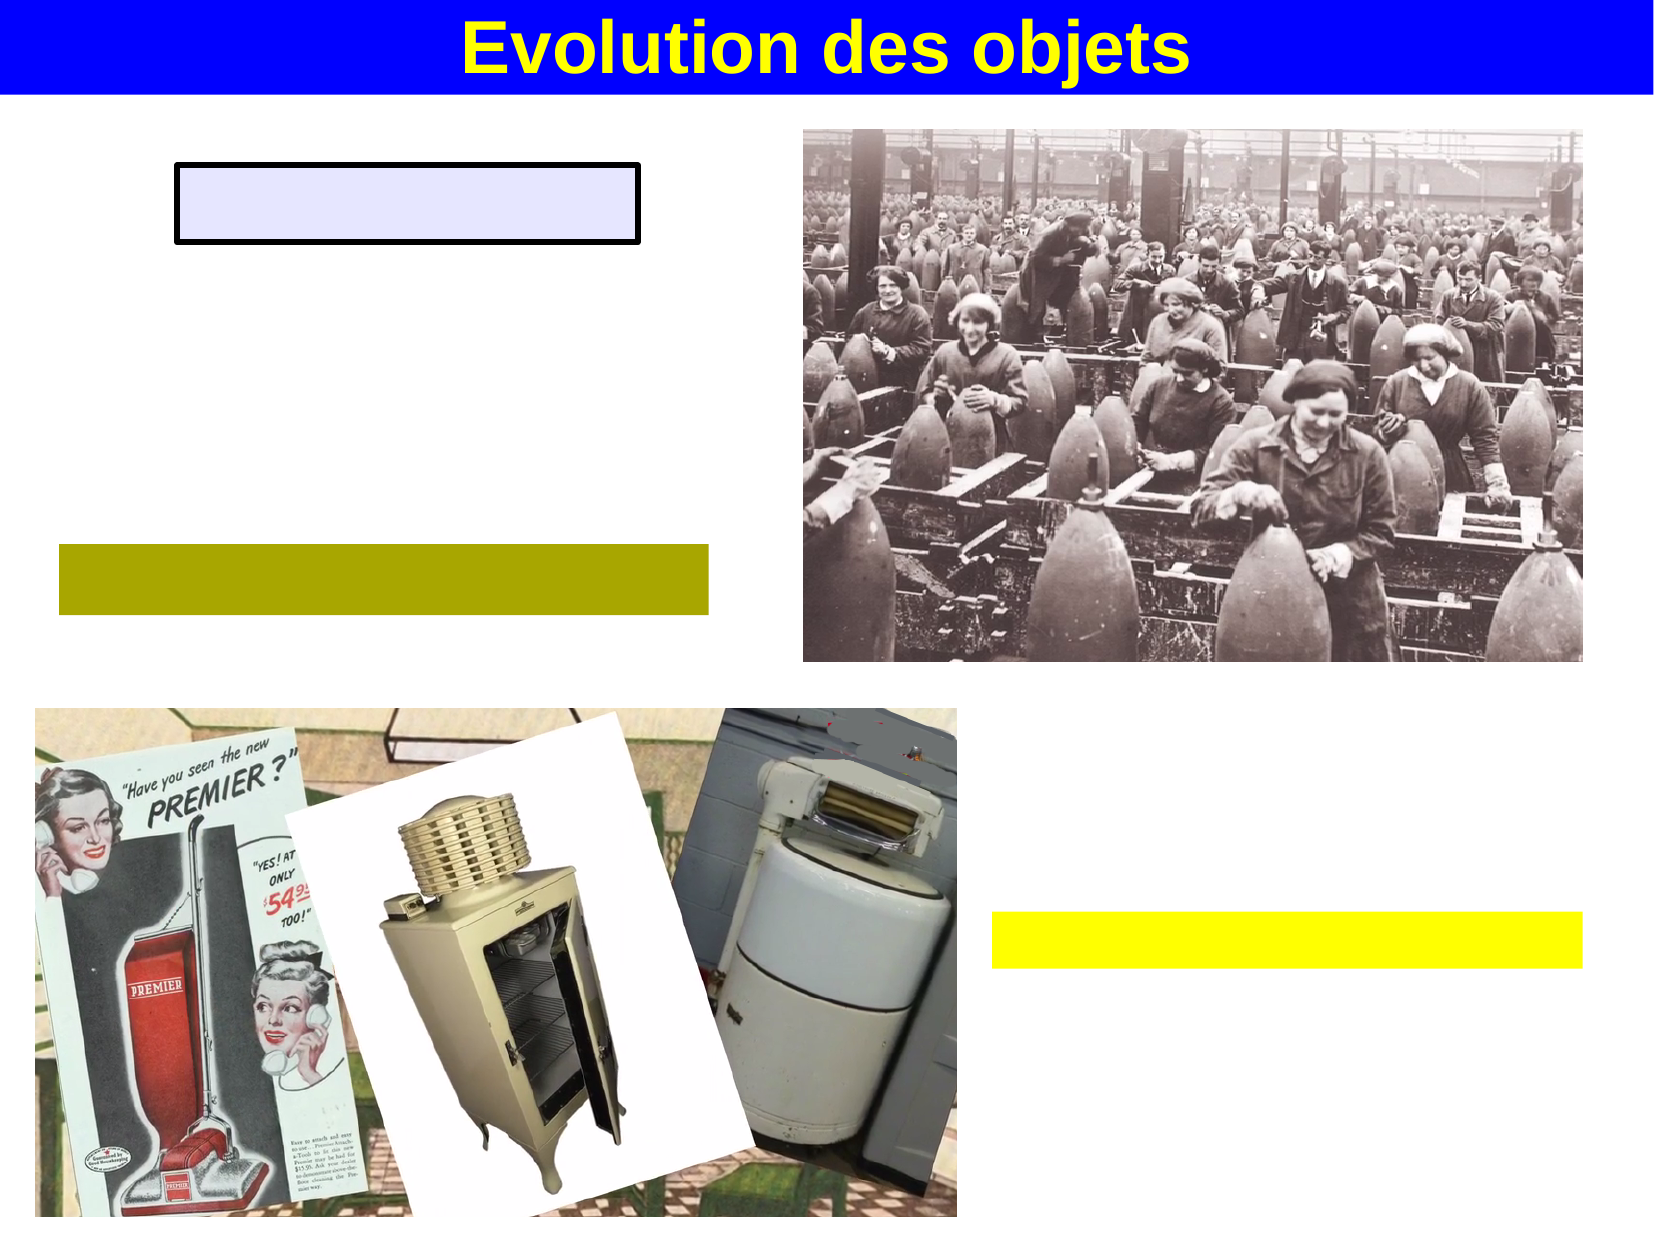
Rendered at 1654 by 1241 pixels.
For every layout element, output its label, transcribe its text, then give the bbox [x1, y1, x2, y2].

picture [803, 129, 1583, 662]
text_box [177, 165, 638, 243]
text_box [992, 911, 1583, 969]
picture [35, 708, 957, 1217]
text_box [59, 544, 709, 616]
title Evolution des objets [0, 0, 1654, 95]
